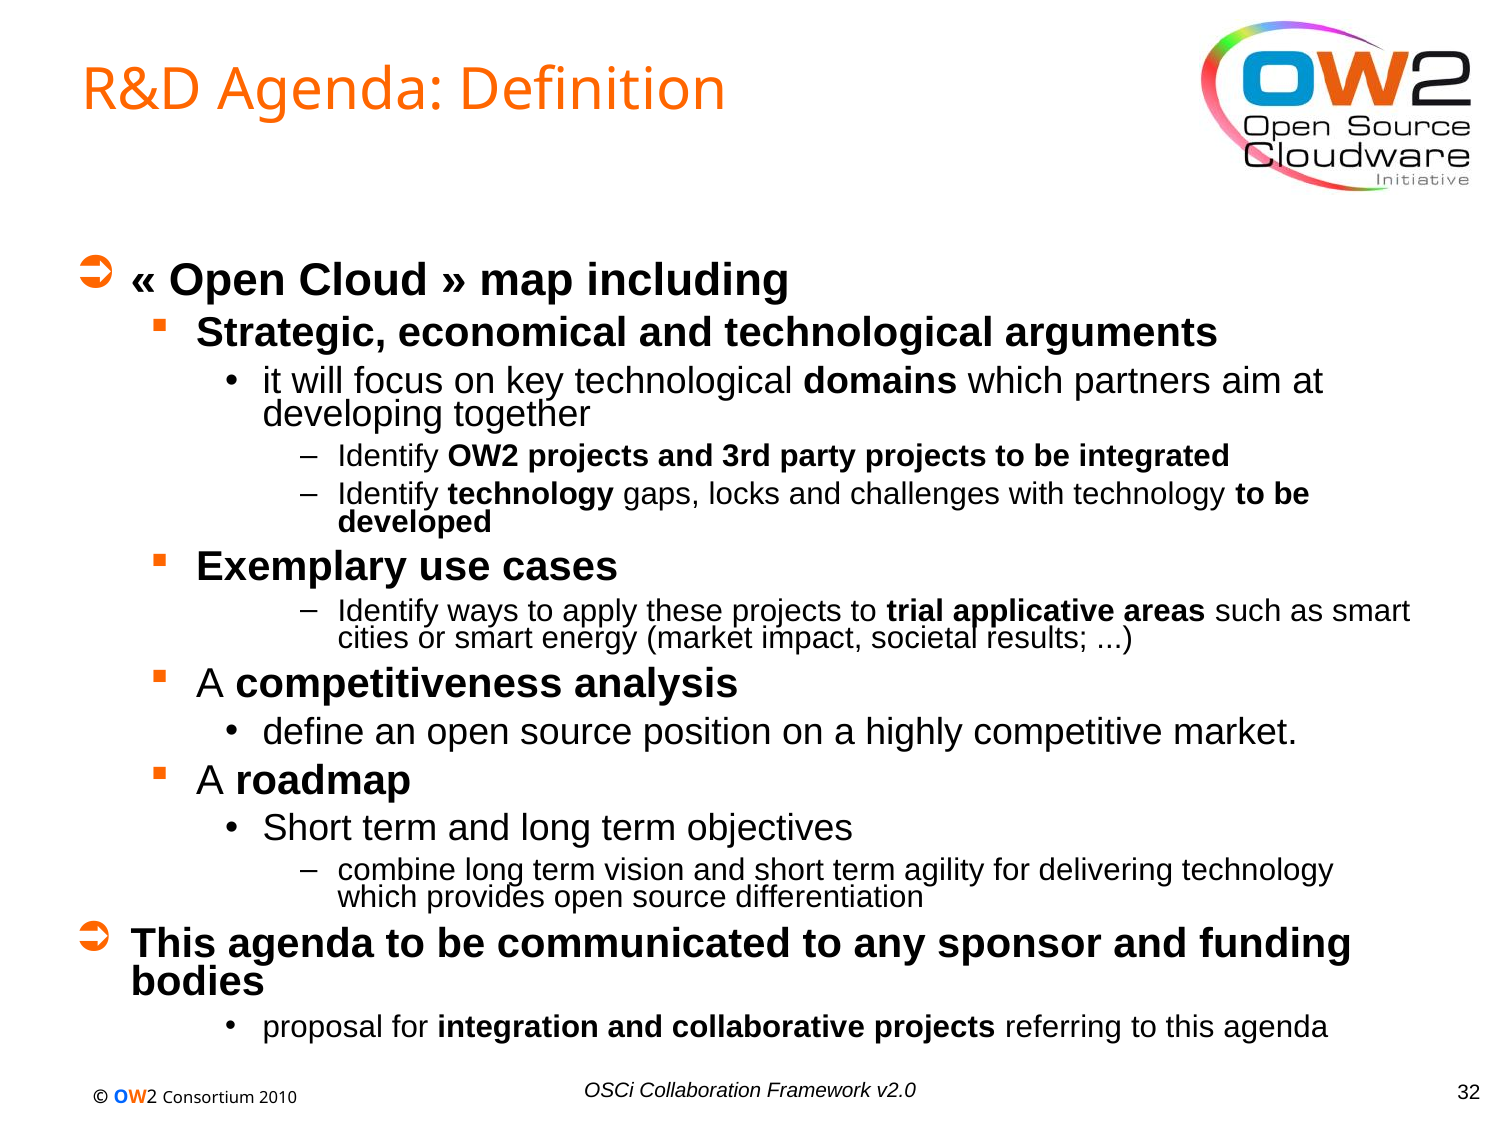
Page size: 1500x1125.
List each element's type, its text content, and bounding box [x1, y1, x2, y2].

list « Open Cloud » map including Strategic, economical and technological arguments it will focus on key technological domains which partners aim at developing together Identify OW2 projects and 3rd party projects to be integrated Identify technology gaps, locks and challenges with technology to be developed Exemplary use cases Identify ways to apply these projects to trial applicative areas such as smart cities or smart energy (market impact, societal results; ...) A competitiveness analysis define an open source position on a highly competitive market. A roadmap Short term and long term objectives combine long term vision and short term agility for delivering technology which provides open source differentiation This agenda to be communicated to any sponsor and funding bodies proposal for integration and collaborative projects referring to this agenda [74, 262, 1425, 1066]
title R&D Agenda: Definition [81, 43, 1182, 213]
picture [1199, 19, 1472, 195]
